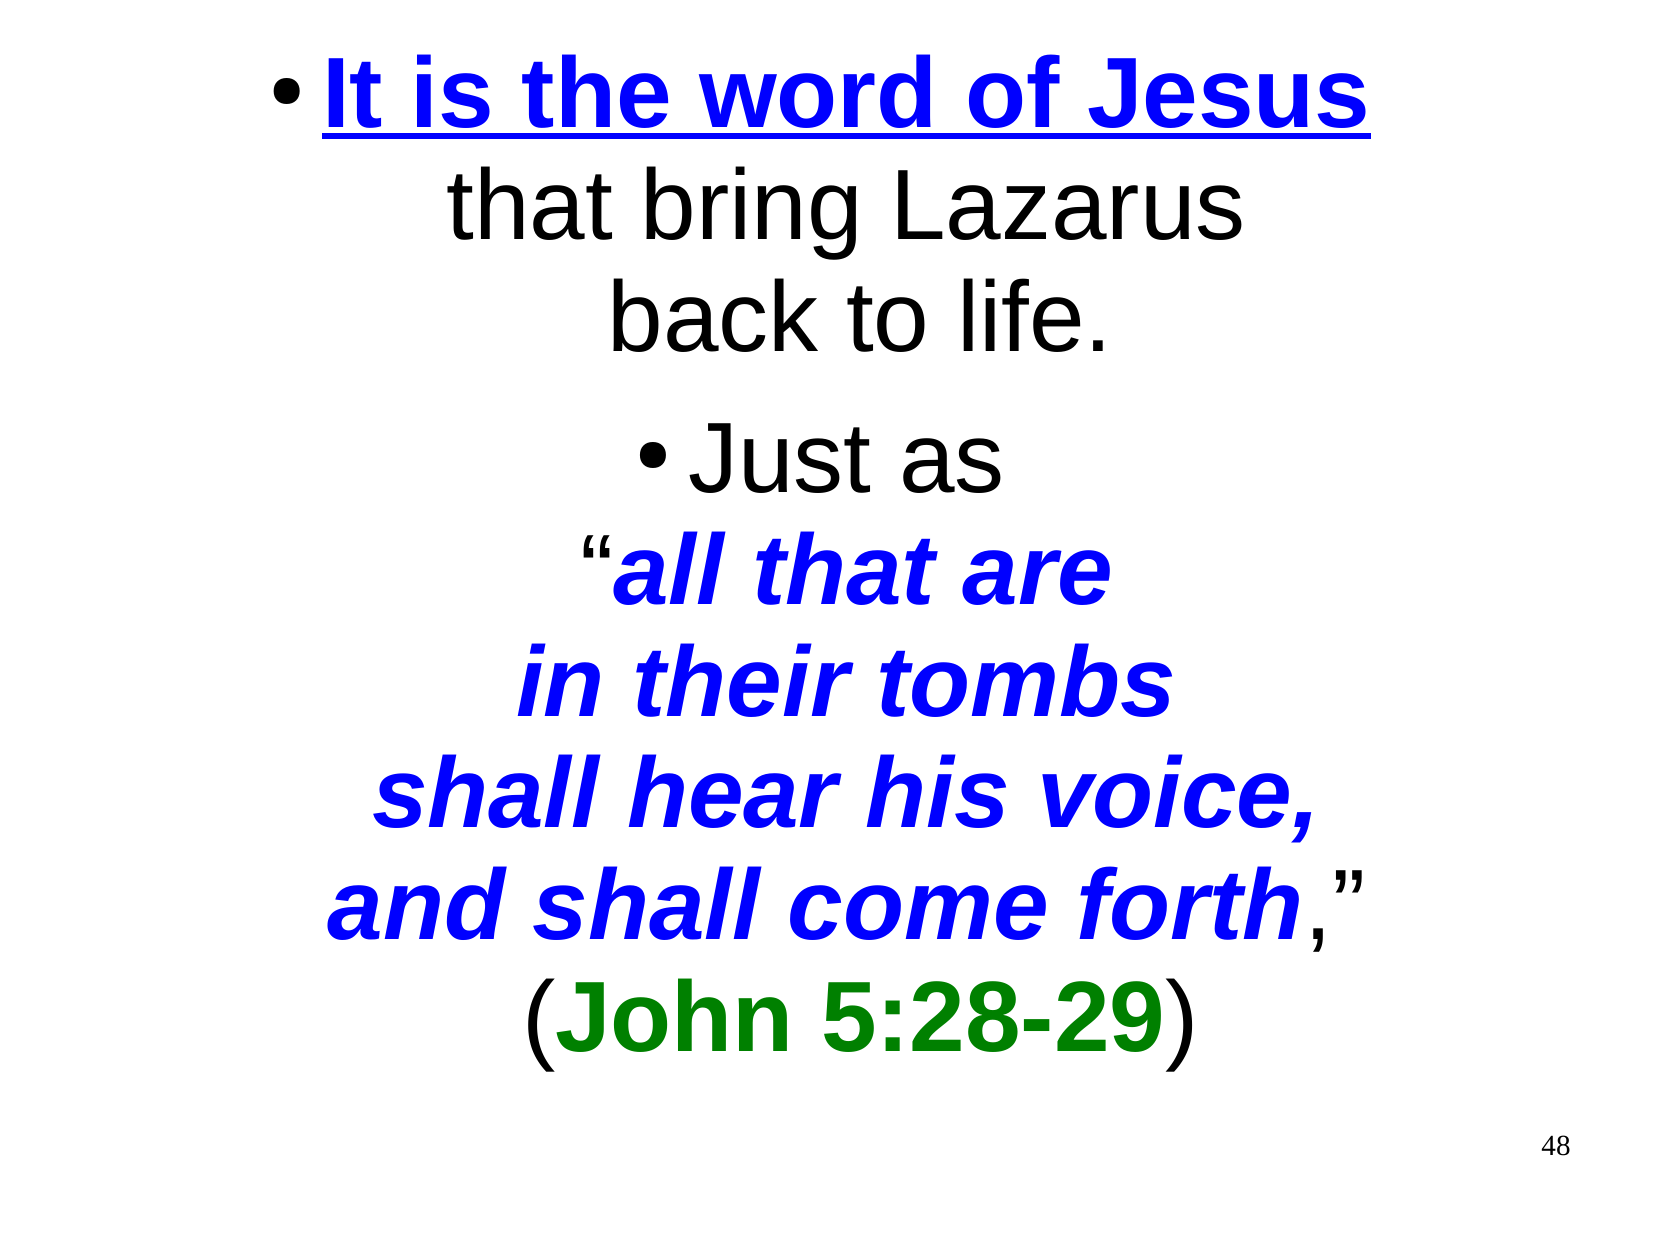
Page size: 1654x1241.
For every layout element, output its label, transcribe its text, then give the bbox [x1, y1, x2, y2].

list It is the word of Jesus that bring Lazarus back to life. Just as “all that are in their tombs shall hear his voice, and shall come forth,” (John 5:28-29) [37, 37, 1613, 1238]
